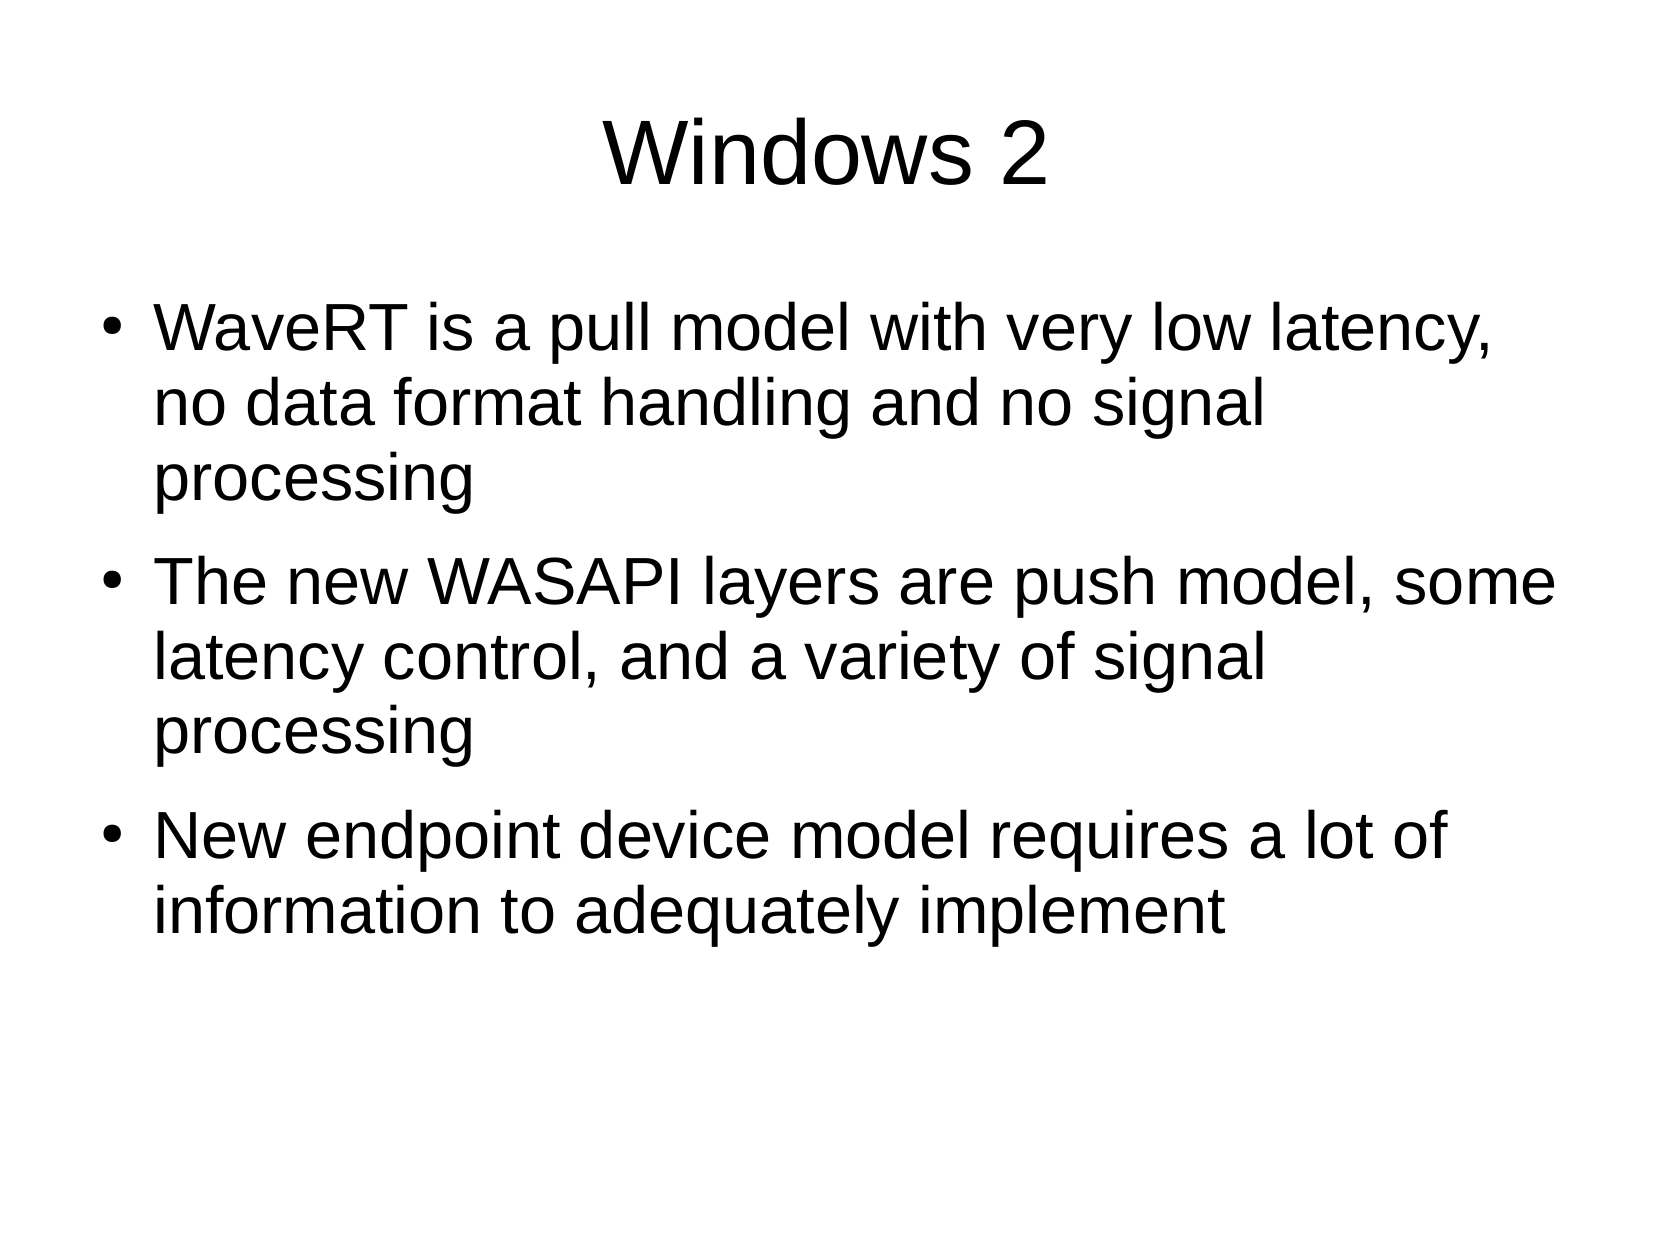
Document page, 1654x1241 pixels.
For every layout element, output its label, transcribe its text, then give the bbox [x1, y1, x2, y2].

list WaveRT is a pull model with very low latency, no data format handling and no signal processing The new WASAPI layers are push model, some latency control, and a variety of signal processing New endpoint device model requires a lot of information to adequately implement [82, 290, 1571, 1094]
title Windows 2 [82, 56, 1571, 250]
